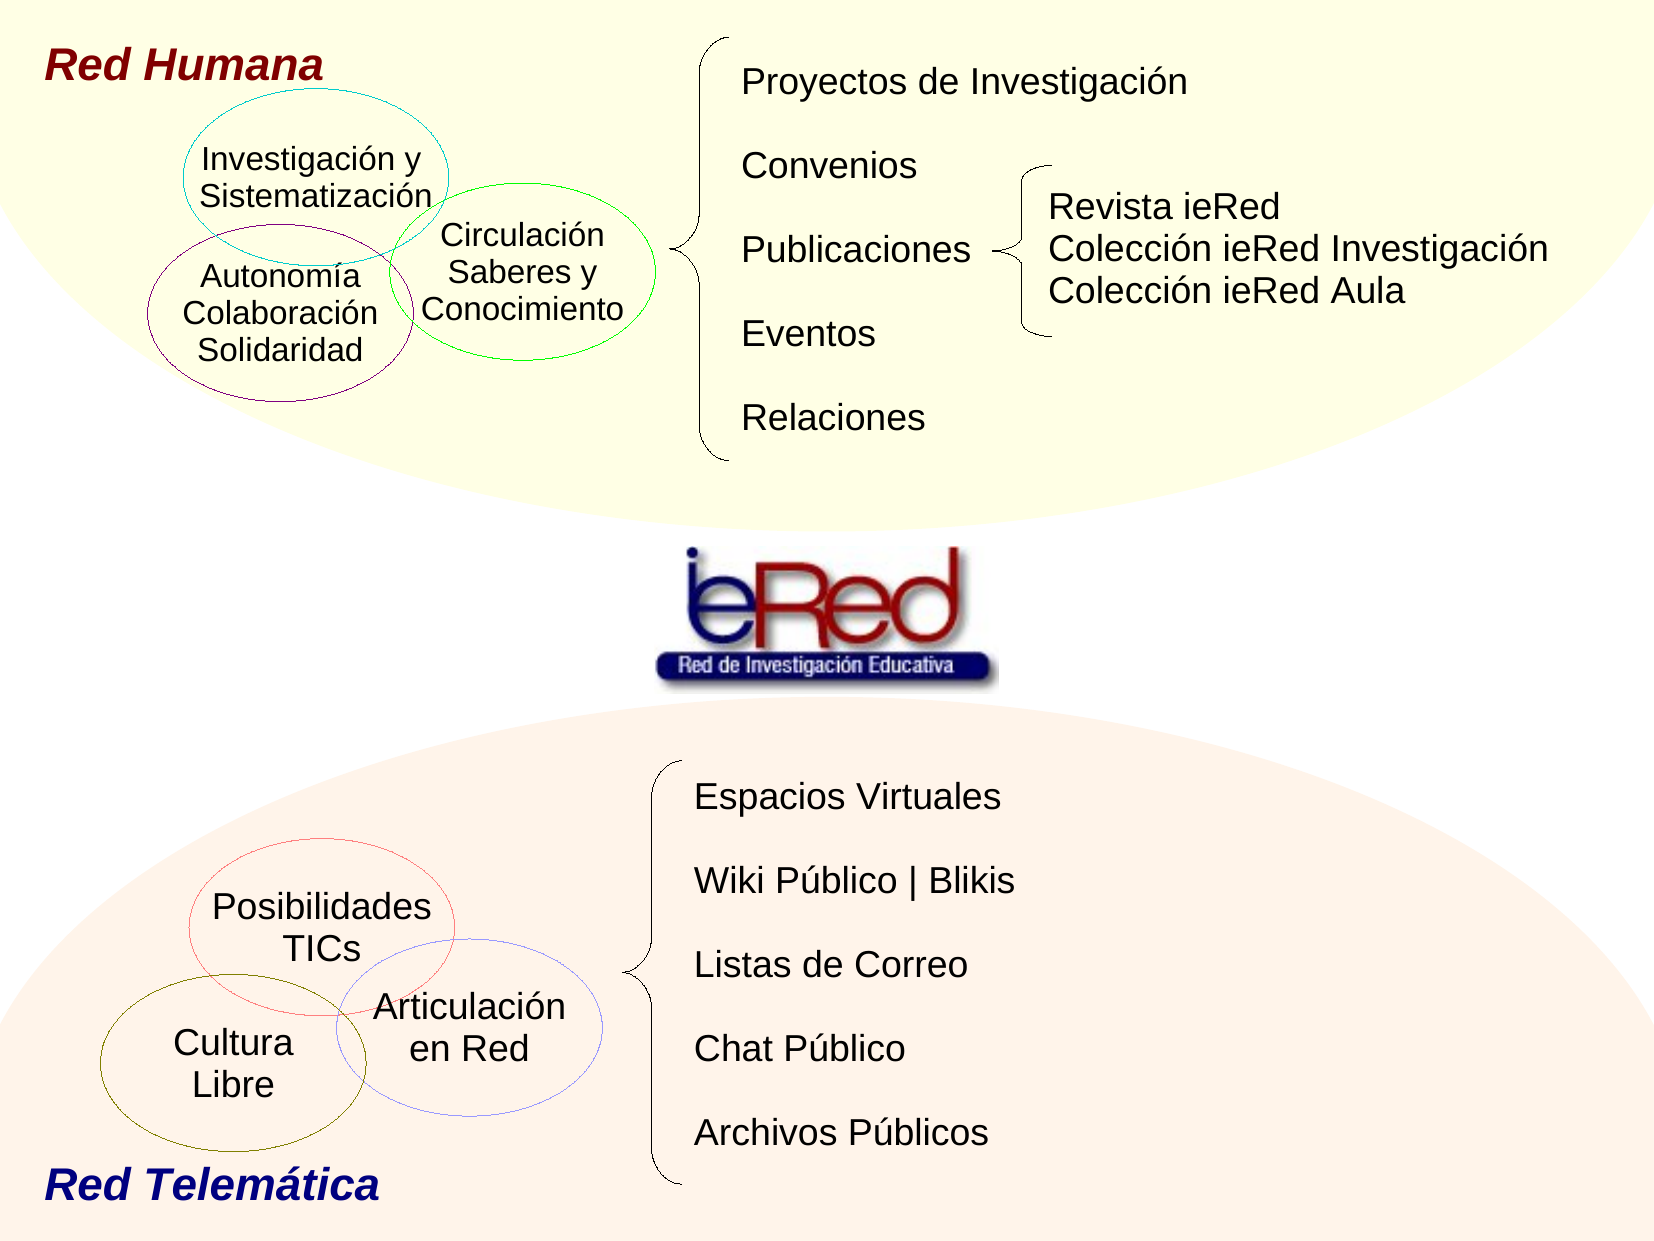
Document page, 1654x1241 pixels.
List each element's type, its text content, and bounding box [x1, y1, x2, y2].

text_box Posibilidades TICs [188, 838, 455, 1008]
picture [654, 546, 999, 695]
text_box Cultura Libre [100, 974, 367, 1152]
text_box Revista ieRed Colección ieRed Investigación Colección ieRed Aula [1033, 178, 1595, 319]
text_box Articulación en Red [339, 938, 603, 1117]
text_box Autonomía Colaboración Solidaridad [147, 235, 413, 402]
text_box Investigación y Sistematización [183, 88, 449, 266]
text_box Circulación Saberes y Conocimiento [389, 183, 656, 361]
text_box Red Telemática [29, 1151, 396, 1218]
text_box Espacios Virtuales Wiki Público | Blikis Listas de Correo Chat Público Archivos Públicos [679, 767, 1182, 1161]
text_box Red Humana [29, 31, 340, 98]
text_box Proyectos de Investigación Convenios Publicaciones Eventos Relaciones [726, 53, 1229, 446]
